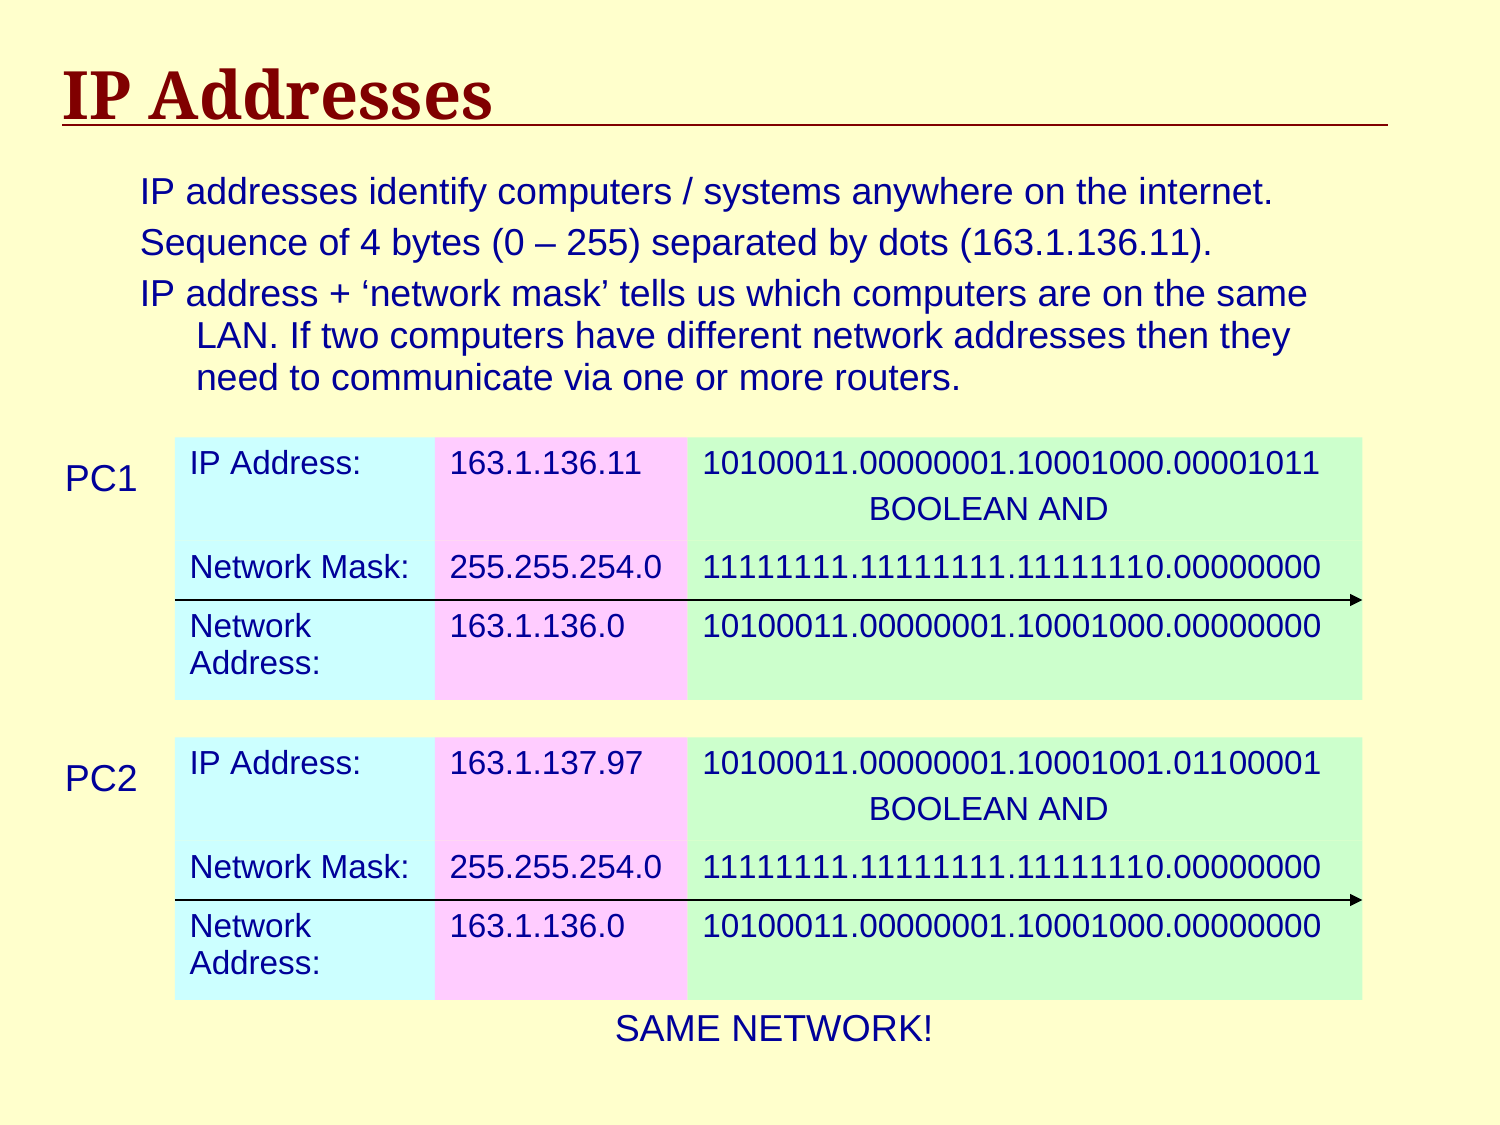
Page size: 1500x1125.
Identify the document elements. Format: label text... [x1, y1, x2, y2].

text_box IP Address: [174, 437, 434, 541]
text_box 11111111.11111111.11111110.00000000 [688, 841, 1363, 899]
text_box PC2 [49, 750, 163, 813]
text_box 163.1.136.0 [434, 901, 688, 1000]
text_box SAME NETWORK! [600, 999, 963, 1063]
text_box 11111111.11111111.11111110.00000000 [688, 541, 1363, 599]
text_box 255.255.254.0 [434, 541, 688, 599]
text_box IP Address: [174, 737, 434, 841]
text_box 163.1.137.97 [434, 737, 688, 841]
text_box 163.1.136.0 [434, 601, 688, 700]
text_box Network Mask: [174, 841, 434, 899]
text_box 10100011.00000001.10001000.00000000 [688, 601, 1363, 700]
text_box 163.1.136.11 [434, 437, 688, 541]
text_box Network Address: [174, 900, 434, 1000]
text_box Network Address: [174, 600, 434, 700]
text_box 255.255.254.0 [434, 841, 688, 899]
text_box 10100011.00000001.10001001.01100001 BOOLEAN AND [688, 737, 1363, 841]
text_box PC1 [49, 450, 163, 513]
text_box Network Mask: [174, 541, 434, 599]
text_box 10100011.00000001.10001000.00000000 [688, 901, 1363, 1000]
text_box 10100011.00000001.10001000.00001011 BOOLEAN AND [688, 437, 1363, 541]
